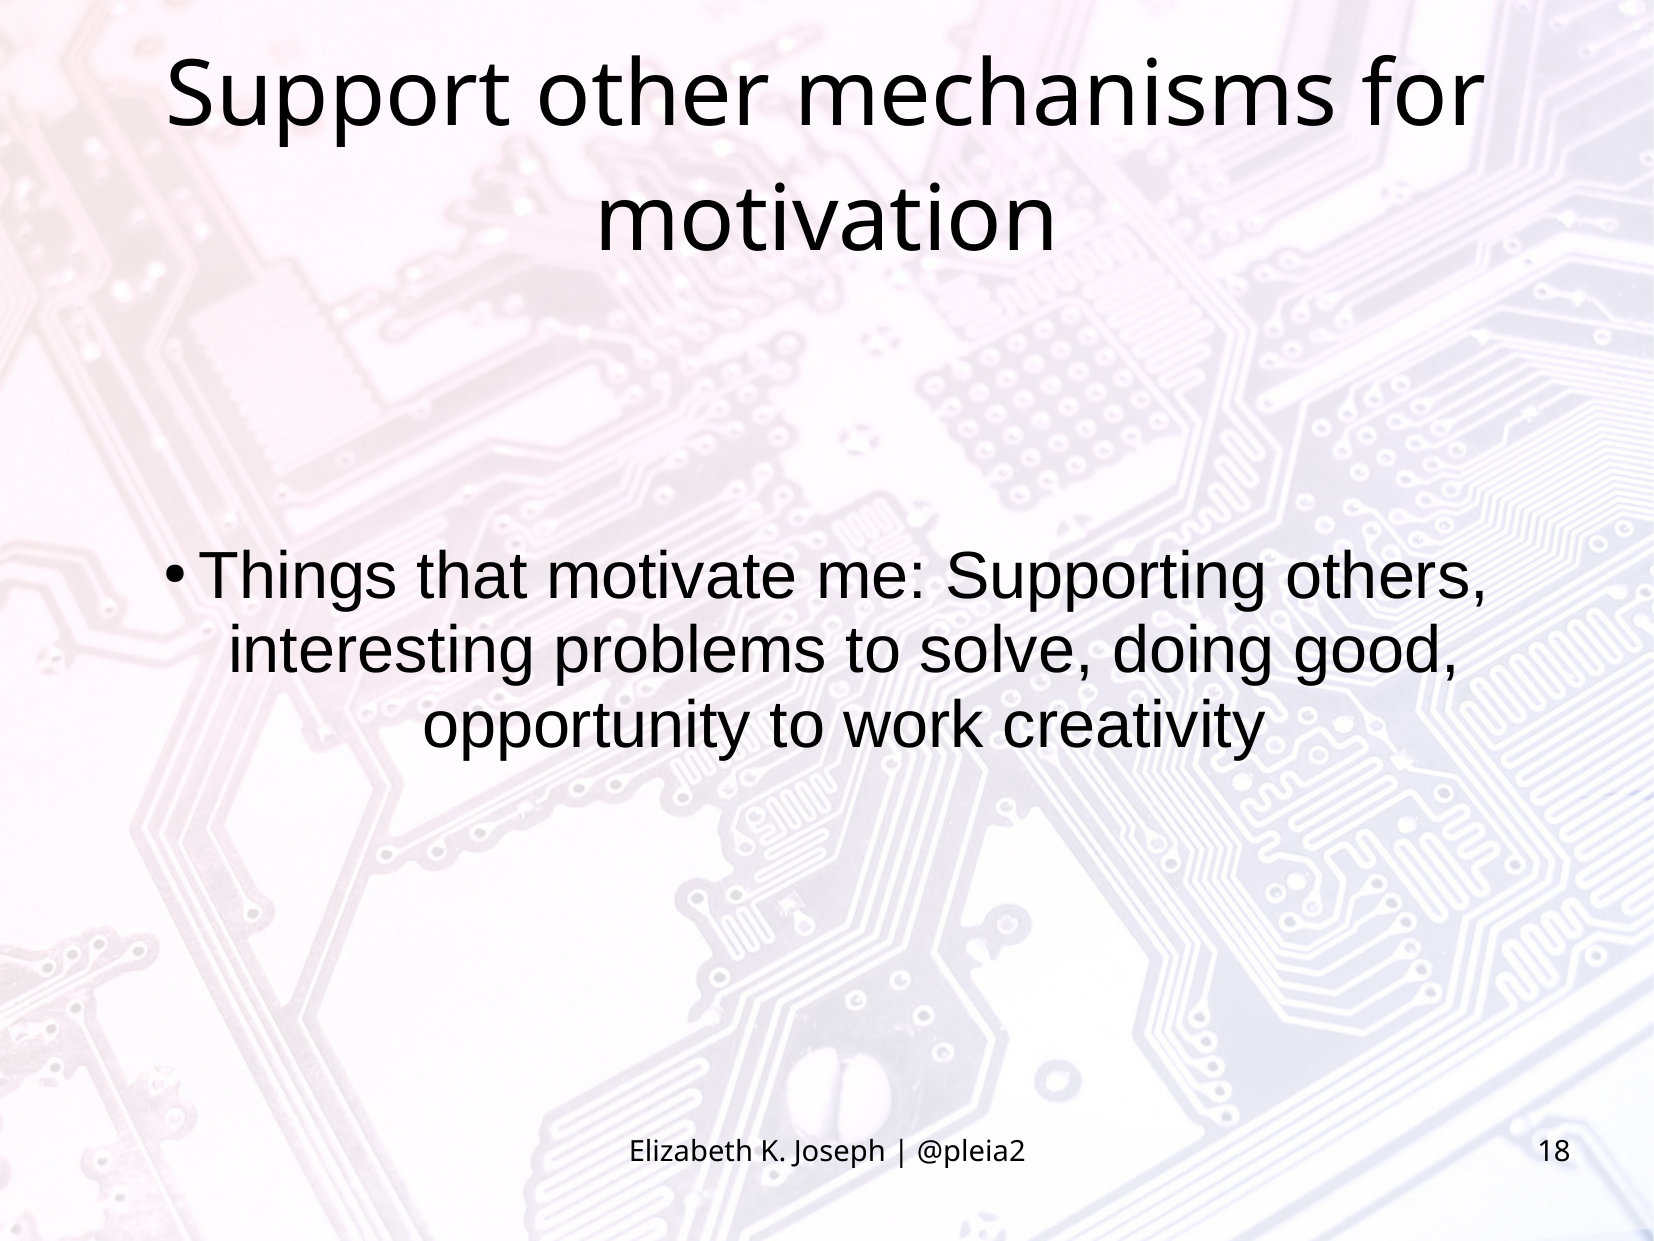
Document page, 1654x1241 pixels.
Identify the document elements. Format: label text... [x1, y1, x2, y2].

subtitle Things that motivate me: Supporting others, interesting problems to solve, doing good, opportunity to work creativity [82, 290, 1571, 1010]
picture [0, 0, 1654, 1241]
title Support other mechanisms for motivation [82, 49, 1571, 257]
